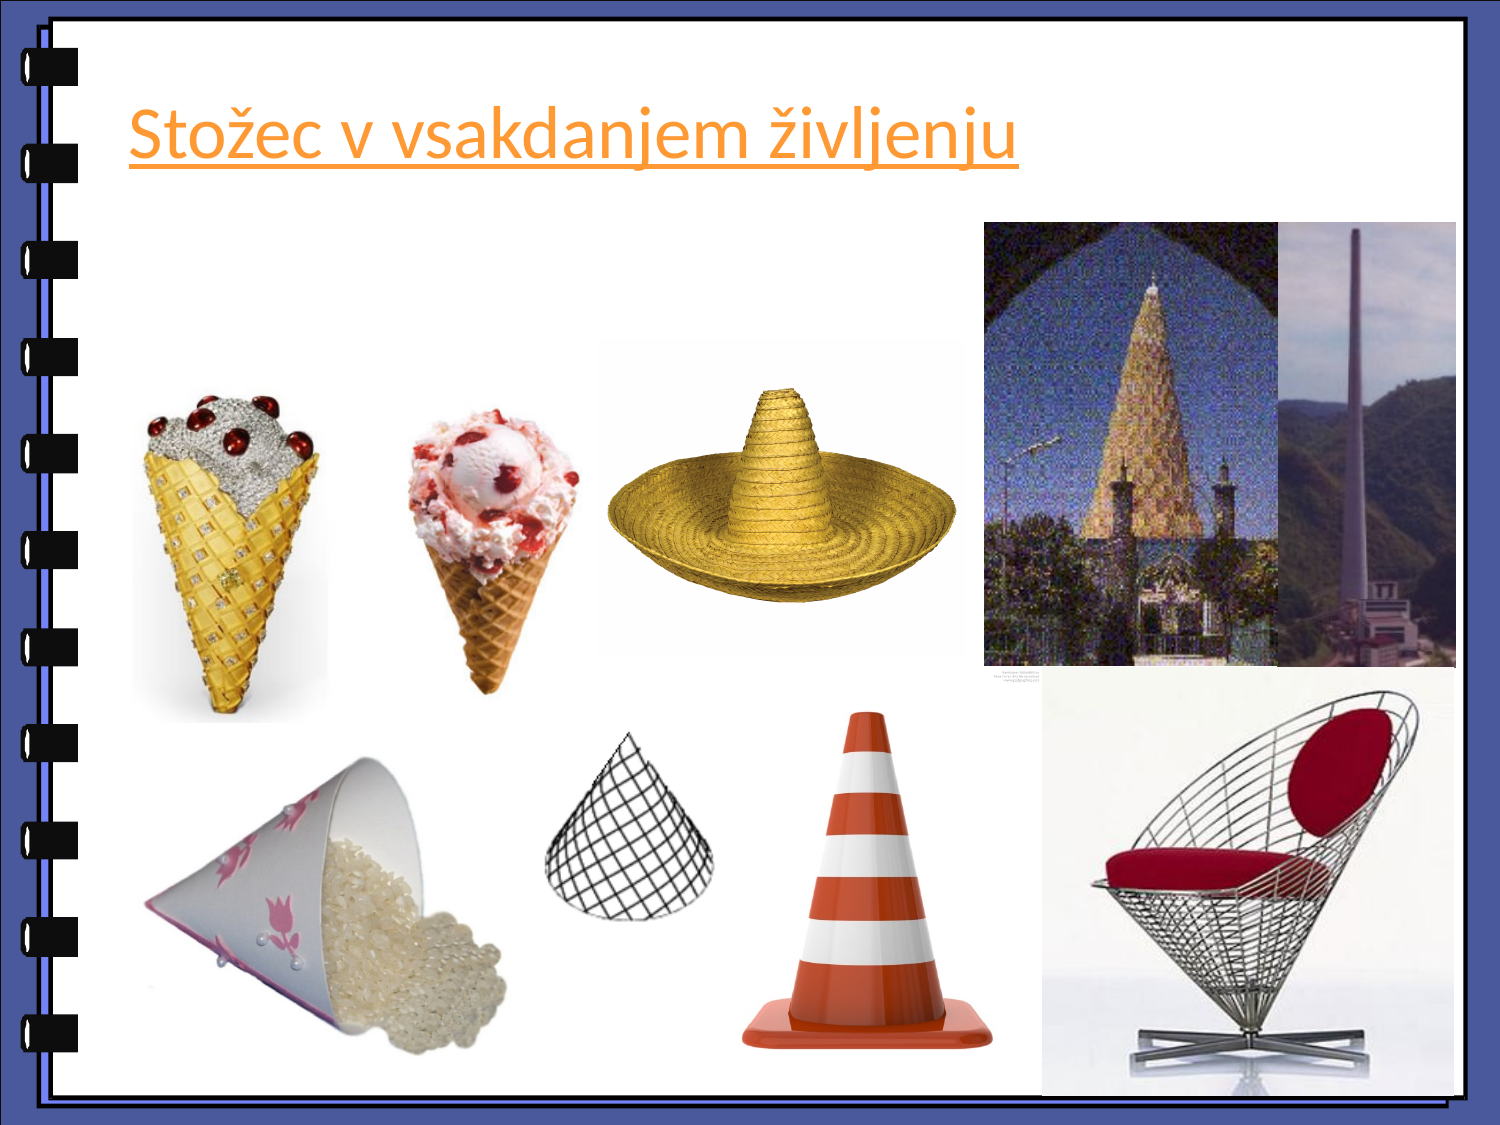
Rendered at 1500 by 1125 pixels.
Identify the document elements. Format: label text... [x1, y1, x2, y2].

picture [117, 222, 1456, 1096]
title Stožec v vsakdanjem življenju [58, 35, 1090, 223]
picture [105, 339, 965, 723]
